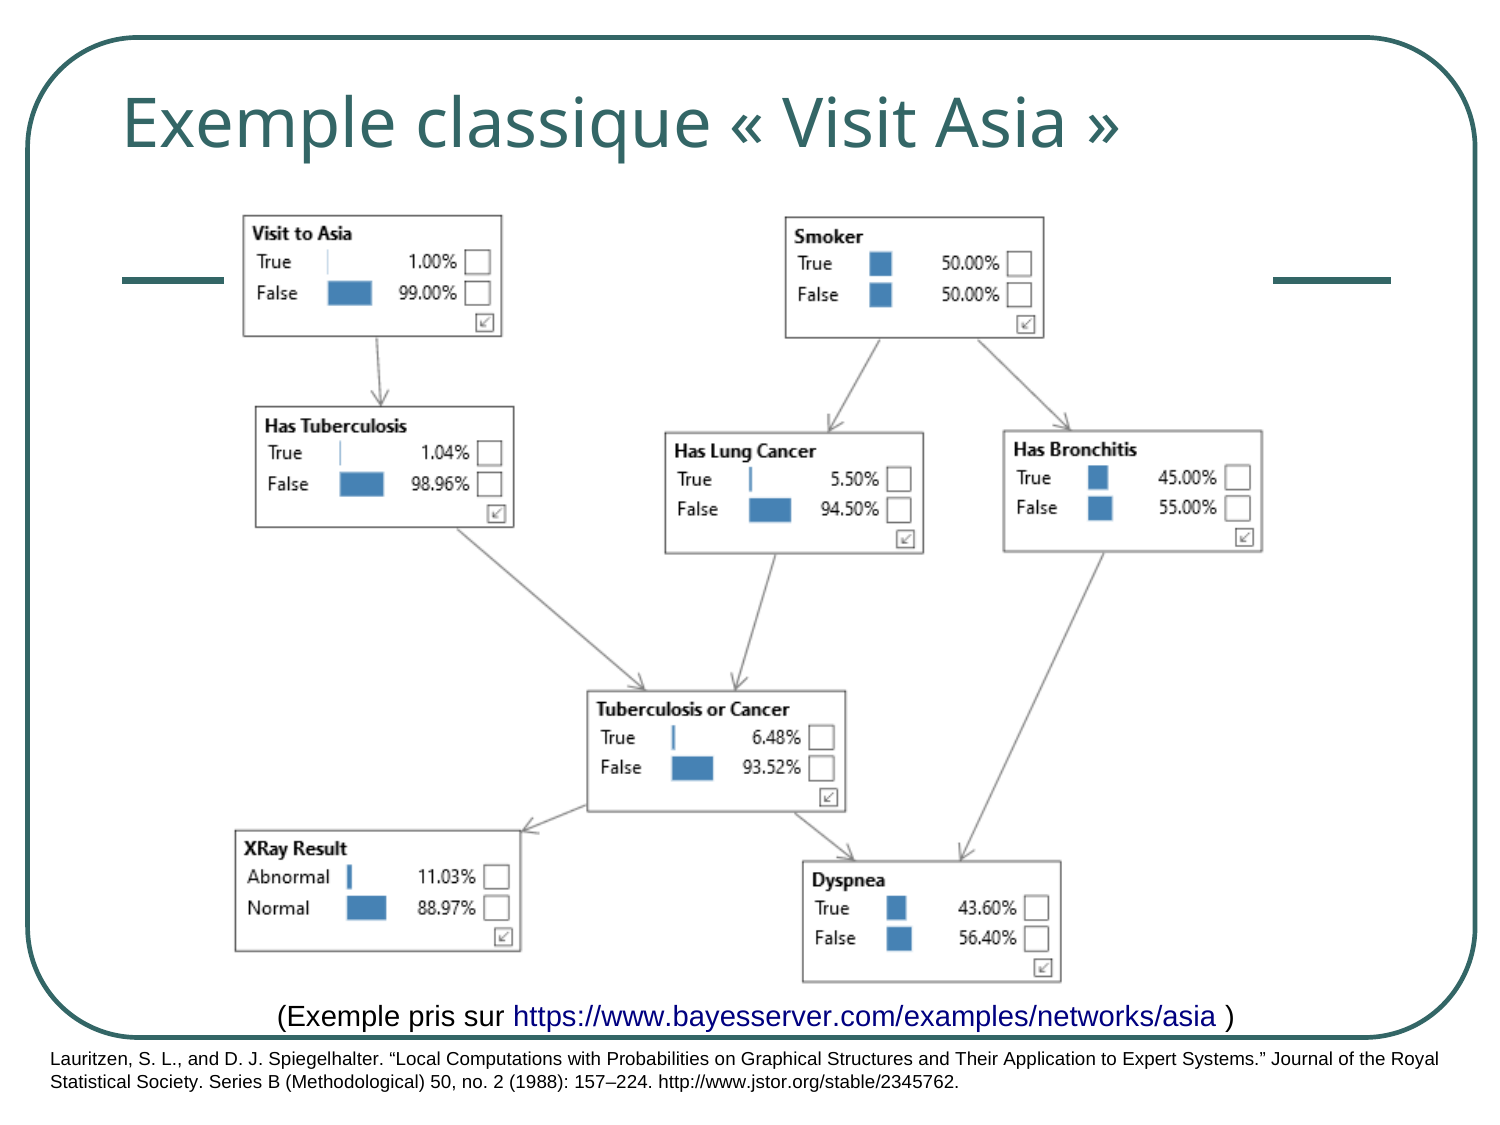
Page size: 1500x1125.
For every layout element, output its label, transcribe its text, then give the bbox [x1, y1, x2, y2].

text_box (Exemple pris sur https://www.bayesserver.com/examples/networks/asia ) [141, 989, 1371, 1039]
picture [224, 198, 1273, 990]
title Exemple classique « Visit Asia » [106, 70, 1369, 169]
text_box Lauritzen, S. L., and D. J. Spiegelhalter. “Local Computations with Probabilities on Graphical Structures and Their Application to Expert Systems.” Journal of the Royal Statistical Society. Series B (Methodological) 50, no. 2 (1988): 157–224. http://www.jstor.org/stable/2345762. [35, 1039, 1465, 1108]
